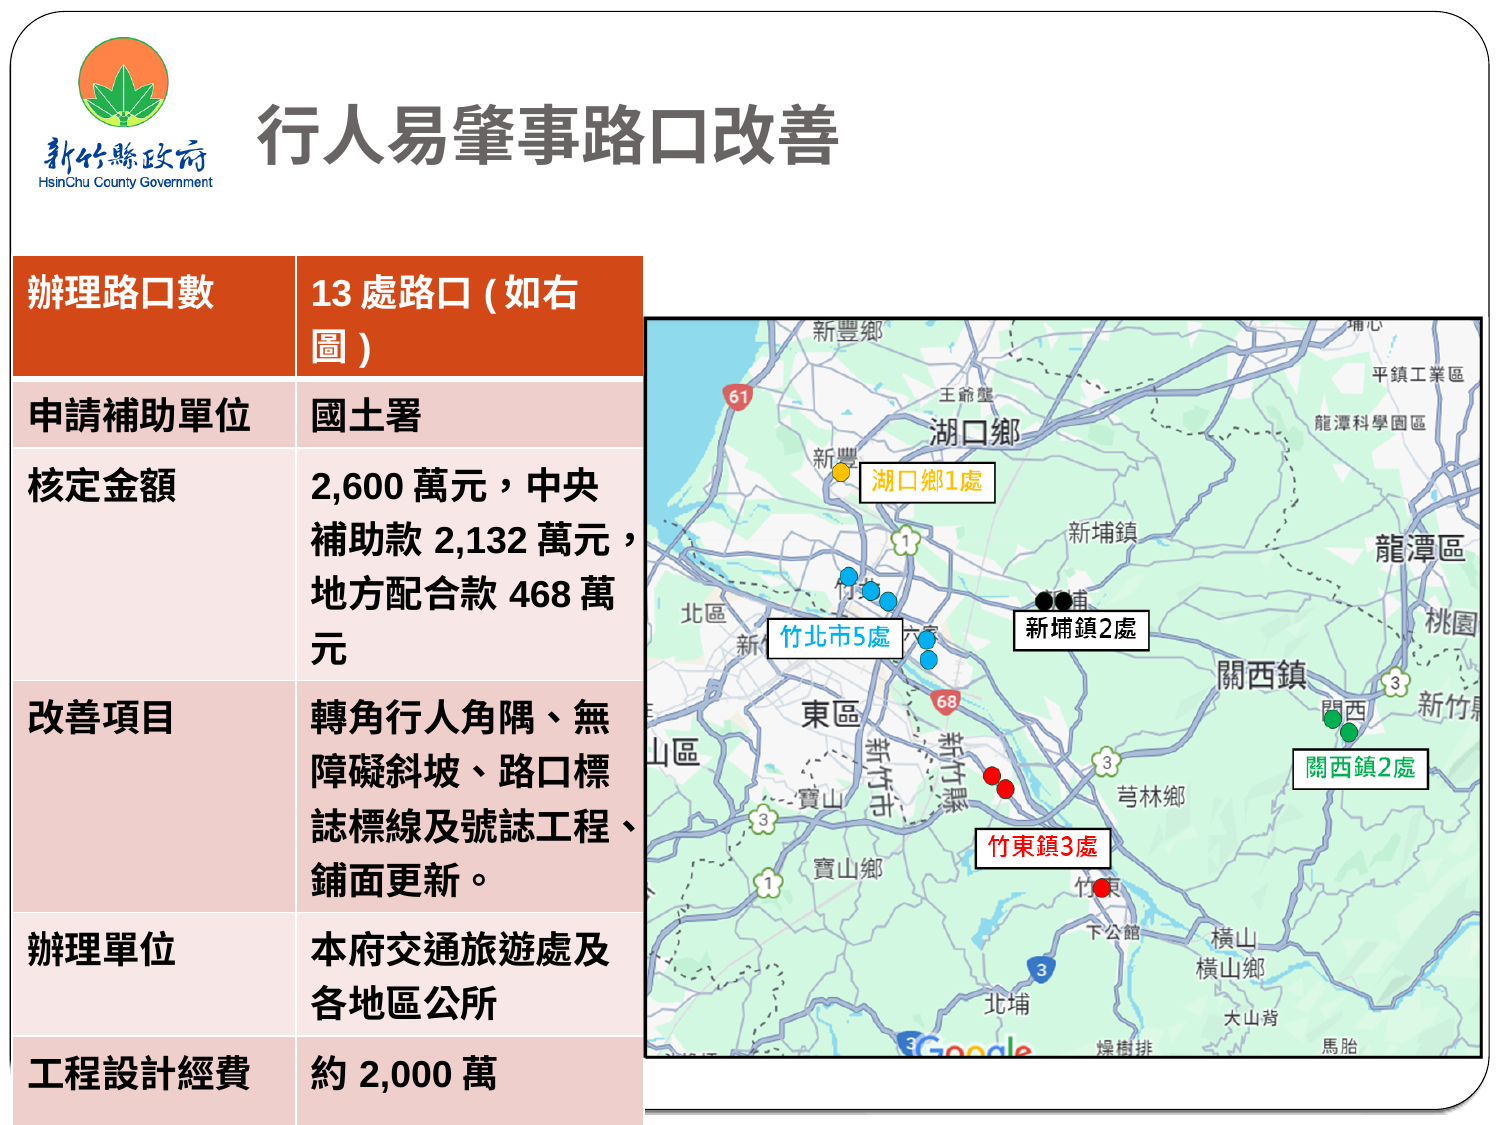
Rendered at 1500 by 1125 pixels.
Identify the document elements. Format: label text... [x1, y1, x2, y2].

table_cell 轉角行人角隅、無障礙斜坡、路口標誌標線及號誌工程、鋪面更新。 [297, 681, 643, 912]
picture [34, 27, 215, 234]
table_cell 2,600萬元，中央補助款2,132萬元，地方配合款468萬元 [297, 449, 643, 680]
table_header 13處路口(如右圖) [297, 256, 643, 376]
table_cell 約2,000萬 [297, 1037, 643, 1125]
picture [643, 316, 1483, 1059]
title 行人易肇事路口改善 [242, 75, 1010, 194]
table_cell 改善項目 [13, 681, 295, 912]
table_cell 國土署 [297, 382, 643, 447]
table_cell 工程設計經費 [13, 1037, 295, 1125]
table_header 辦理路口數 [13, 256, 295, 376]
table_cell 本府交通旅遊處及各地區公所 [297, 913, 643, 1035]
table_cell 申請補助單位 [13, 382, 295, 447]
table_cell 核定金額 [13, 449, 295, 680]
table_cell 辦理單位 [13, 913, 295, 1035]
